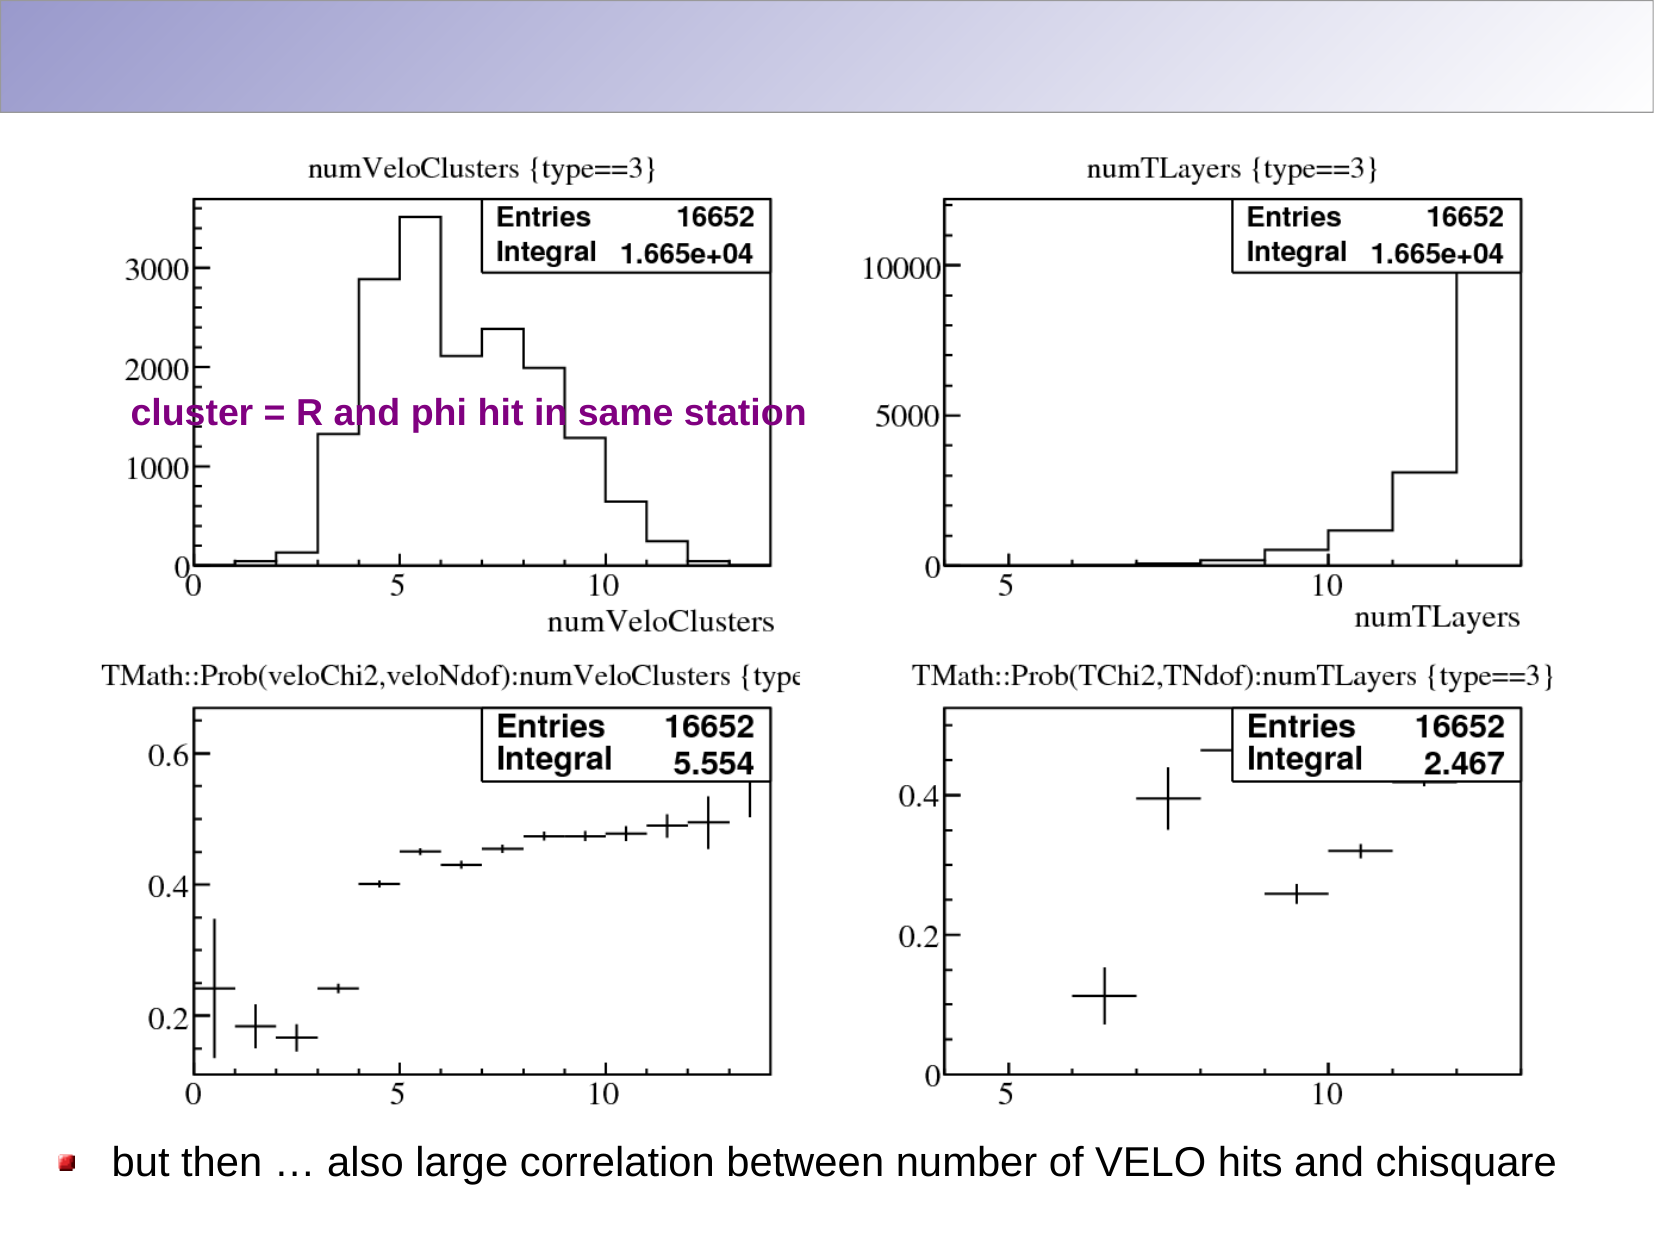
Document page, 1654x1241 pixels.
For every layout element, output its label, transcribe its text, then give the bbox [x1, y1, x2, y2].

text_box cluster = R and phi hit in same station [100, 384, 810, 456]
picture [71, 142, 1572, 1139]
list but then … also large correlation between number of VELO hits and chisquare [40, 1139, 1616, 1241]
